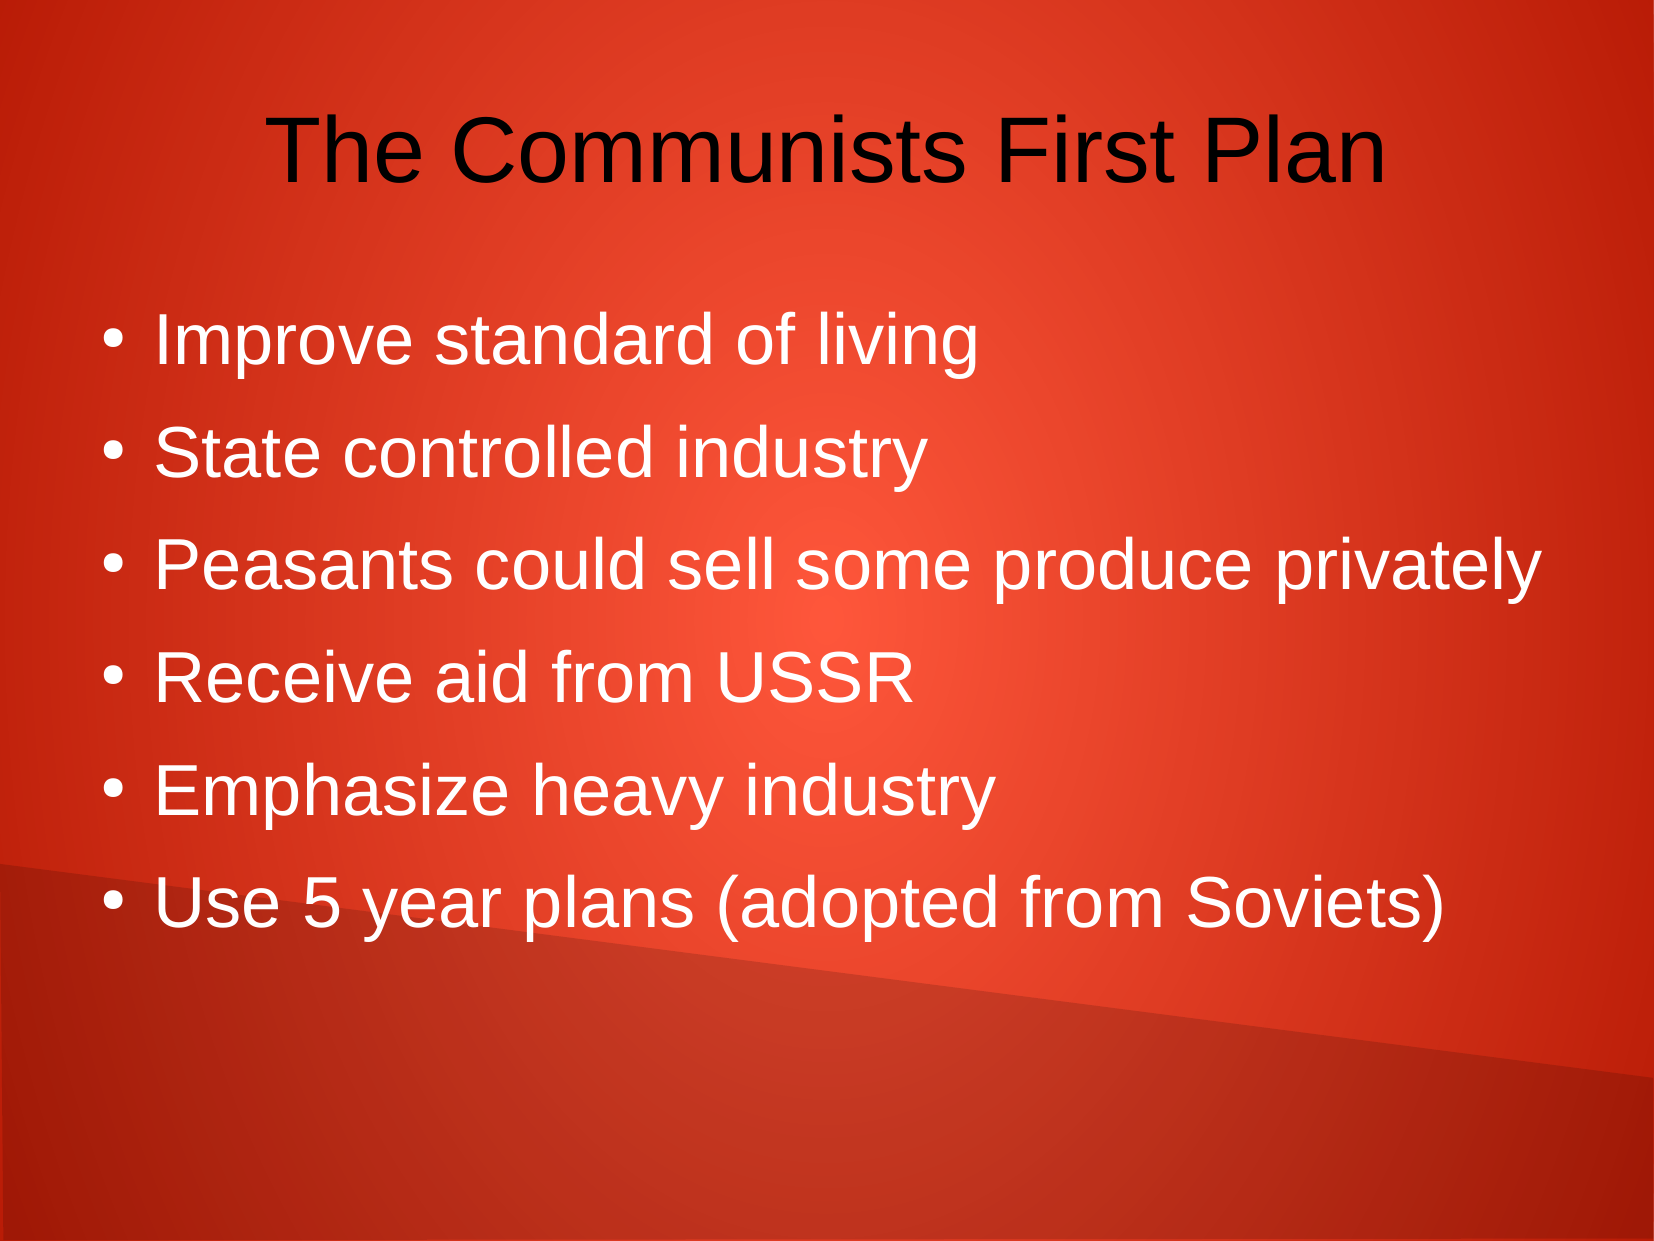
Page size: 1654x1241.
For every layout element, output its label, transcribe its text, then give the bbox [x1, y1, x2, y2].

list Improve standard of living State controlled industry Peasants could sell some produce privately Receive aid from USSR Emphasize heavy industry Use 5 year plans (adopted from Soviets) [82, 299, 1571, 1019]
title The Communists First Plan [82, 47, 1571, 252]
